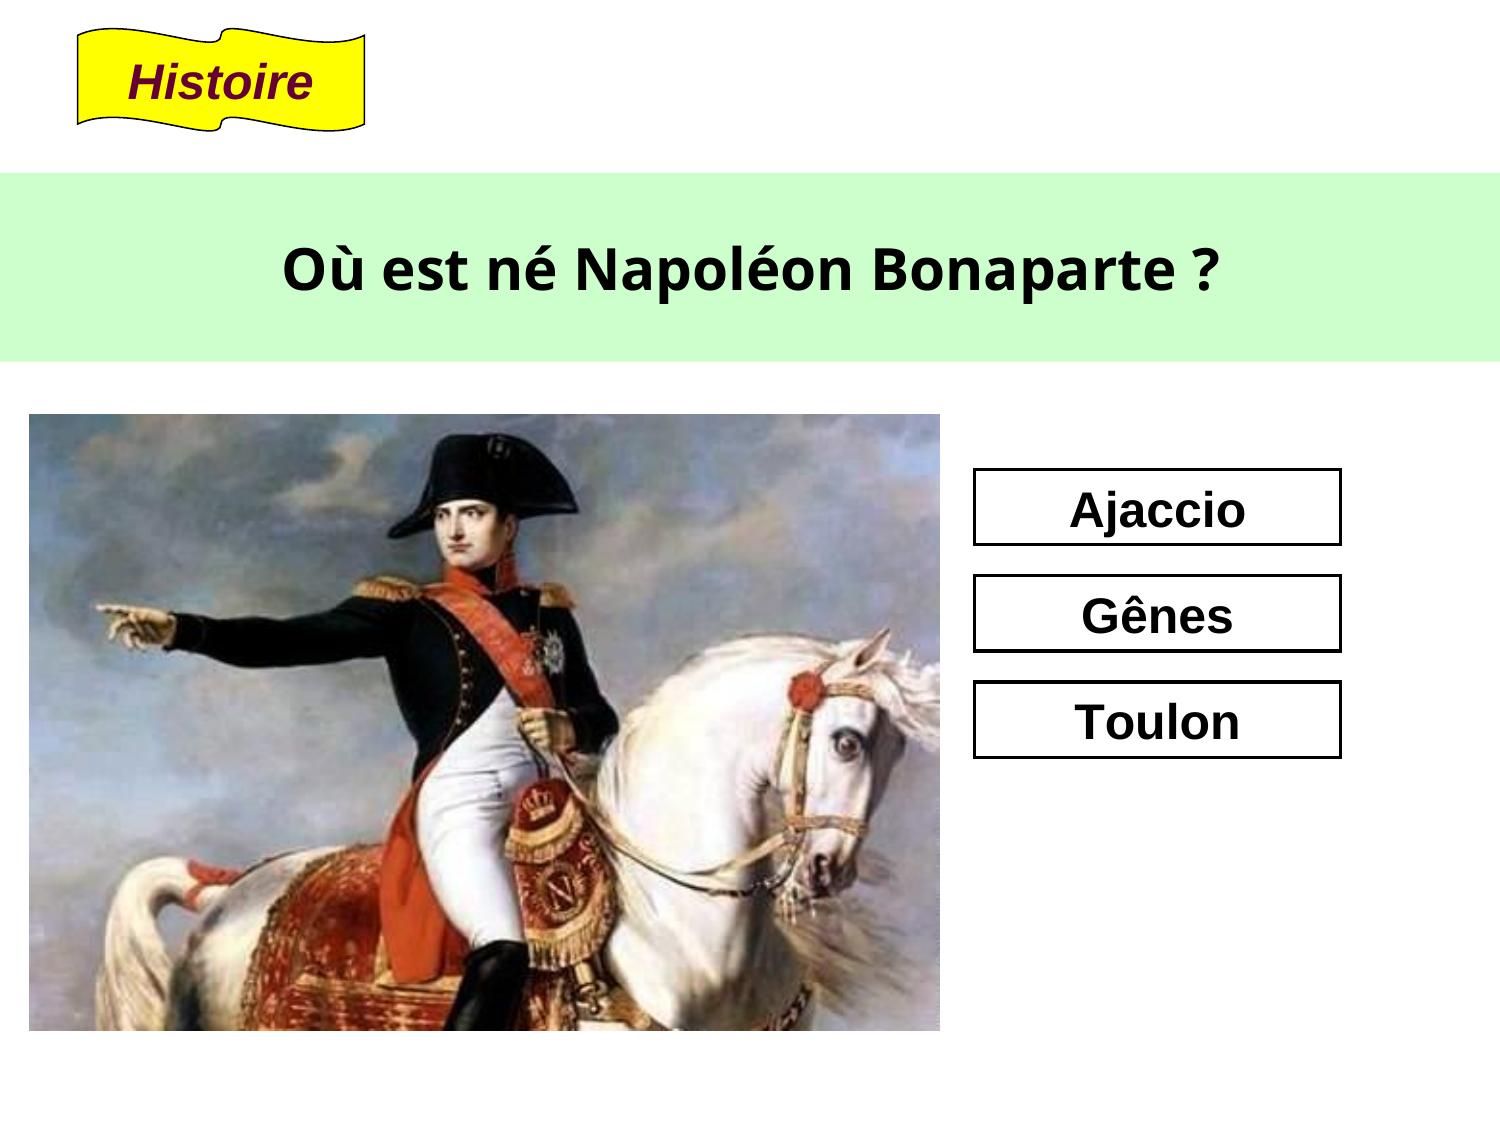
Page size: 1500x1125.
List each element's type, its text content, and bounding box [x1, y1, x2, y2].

picture [29, 414, 940, 1031]
text_box Gênes [974, 575, 1341, 651]
text_box Où est né Napoléon Bonaparte ? [0, 172, 1500, 362]
text_box Toulon [974, 682, 1341, 758]
text_box Ajaccio [974, 469, 1341, 545]
text_box Histoire [77, 28, 365, 131]
